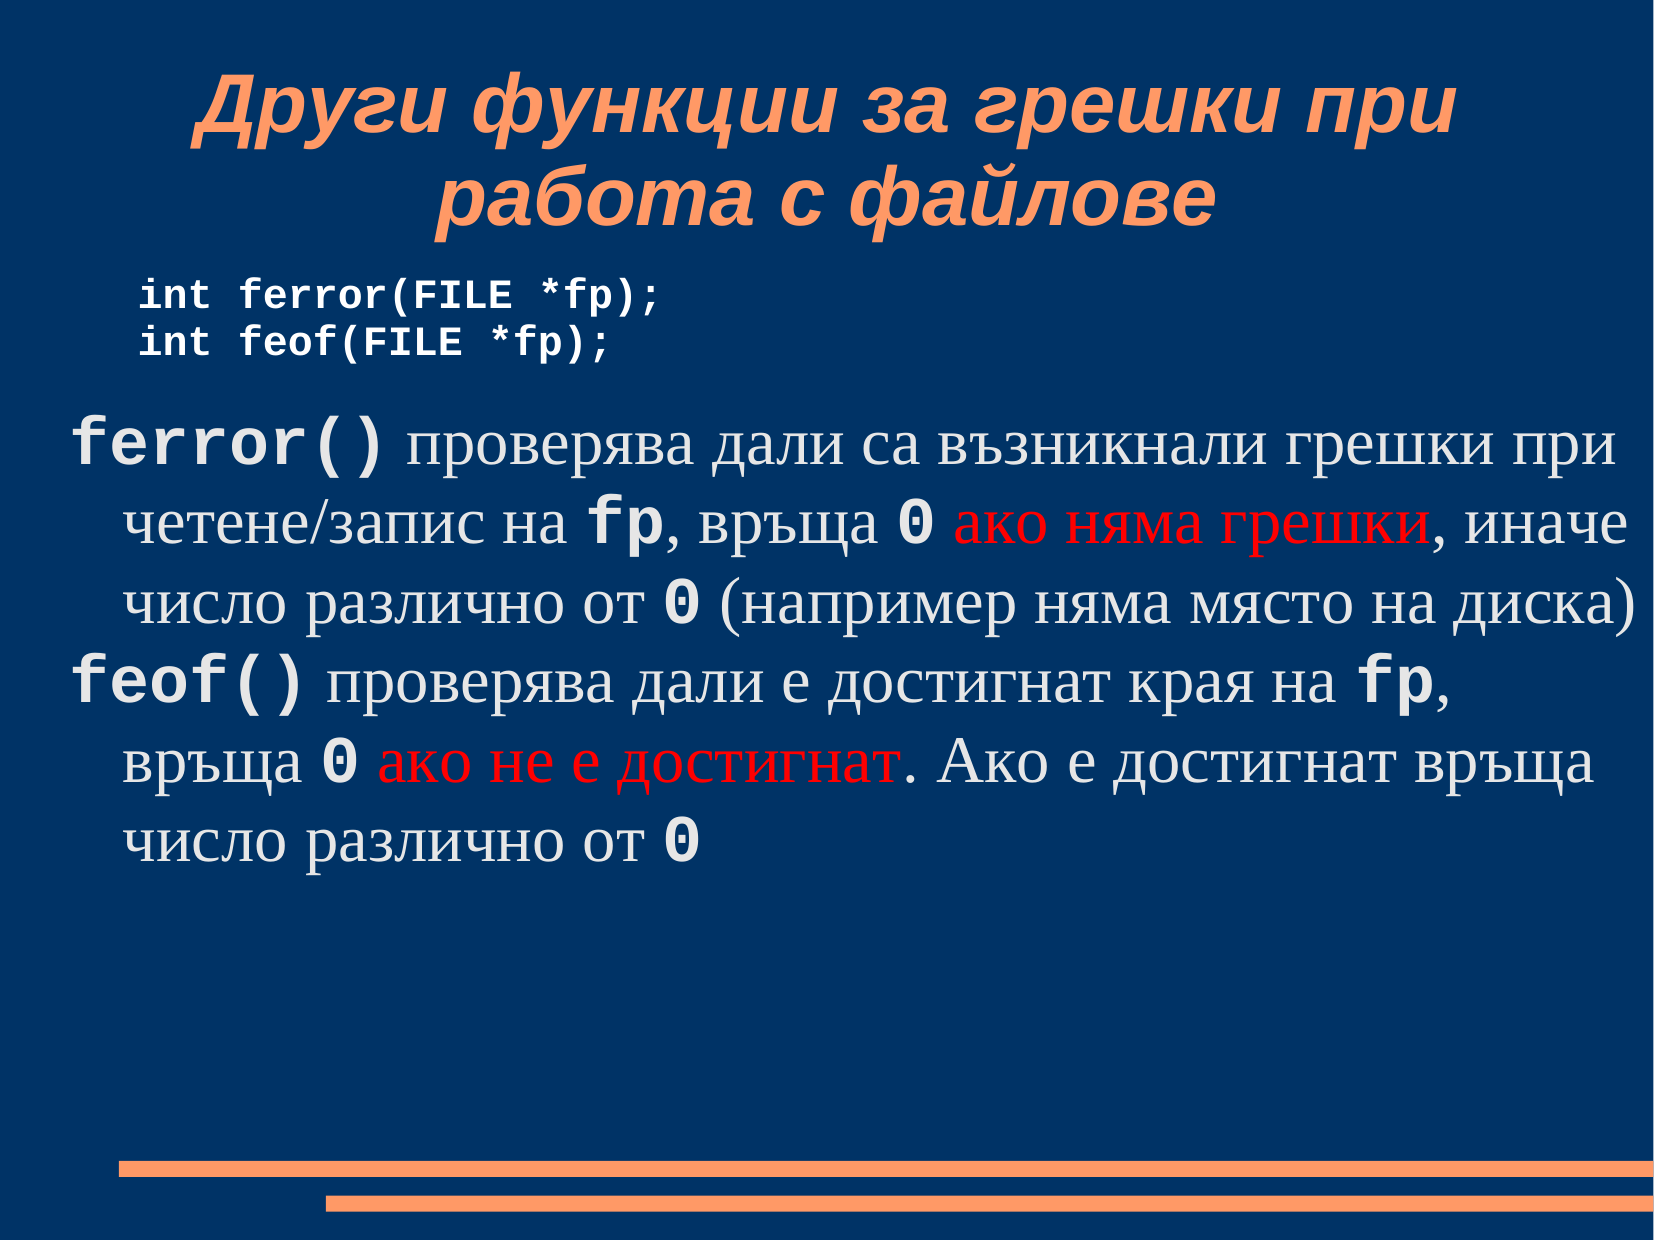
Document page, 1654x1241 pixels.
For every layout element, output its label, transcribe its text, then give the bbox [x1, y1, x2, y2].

list ferror() проверява дали са възникнали грешки при четене/запис на fp, връща 0 ако няма грешки, иначе число различно от 0 (например няма място на диска) feof() проверява дали е достигнат края на fp, връща 0 ако не е достигнат. Ако е достигнат връща число различно от 0 [52, 404, 1647, 957]
text_box int ferror(FILE *fp); int feof(FILE *fp); [122, 265, 1335, 377]
title Други функции за грешки при работа с файлове [121, 46, 1534, 254]
